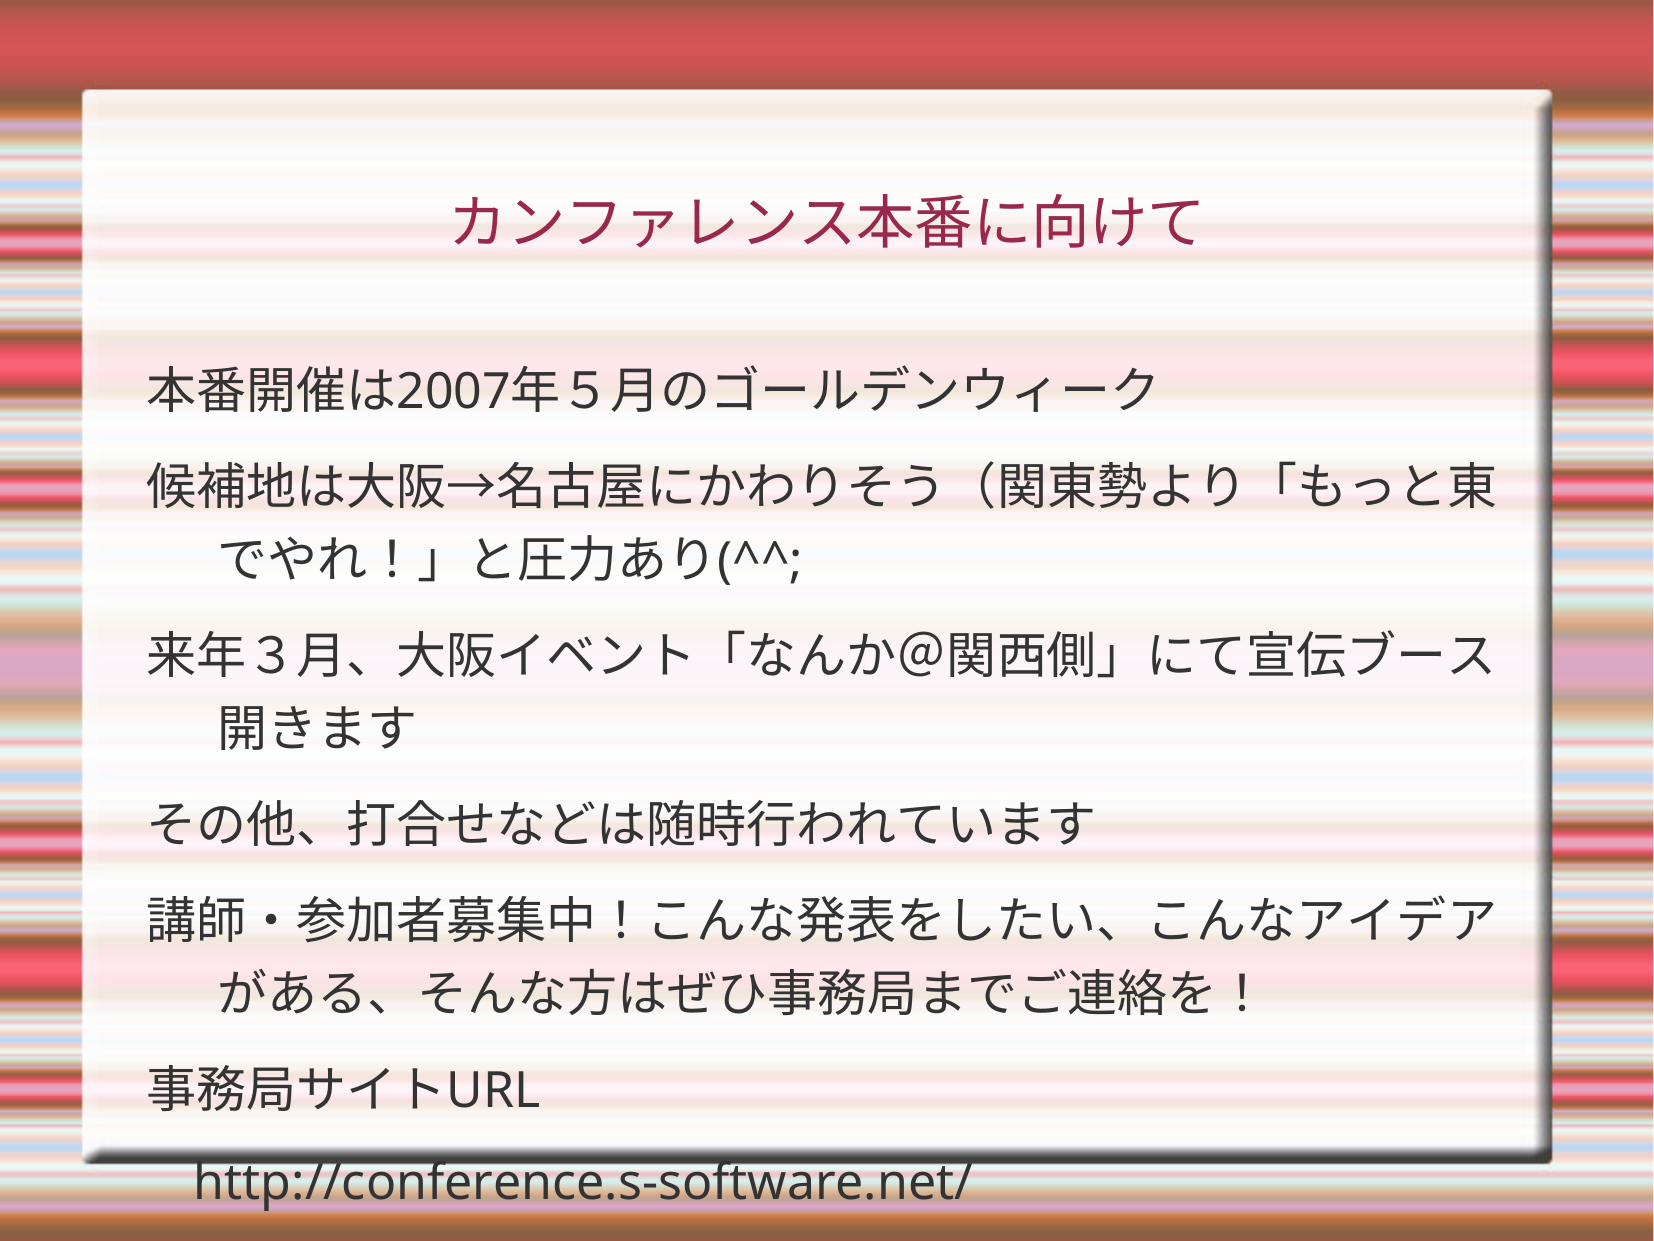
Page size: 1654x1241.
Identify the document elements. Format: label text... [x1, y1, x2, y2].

picture [0, 0, 1654, 1241]
title カンファレンス本番に向けて [121, 114, 1534, 322]
list 本番開催は2007年５月のゴールデンウィーク 候補地は大阪→名古屋にかわりそう（関東勢より「もっと東でやれ！」と圧力あり(^^; 来年３月、大阪イベント「なんか＠関西側」にて宣伝ブース開きます その他、打合せなどは随時行われています 講師・参加者募集中！こんな発表をしたい、こんなアイデアがある、そんな方はぜひ事務局までご連絡を！ 事務局サイトURL http://conference.s-software.net/ [134, 350, 1516, 1133]
